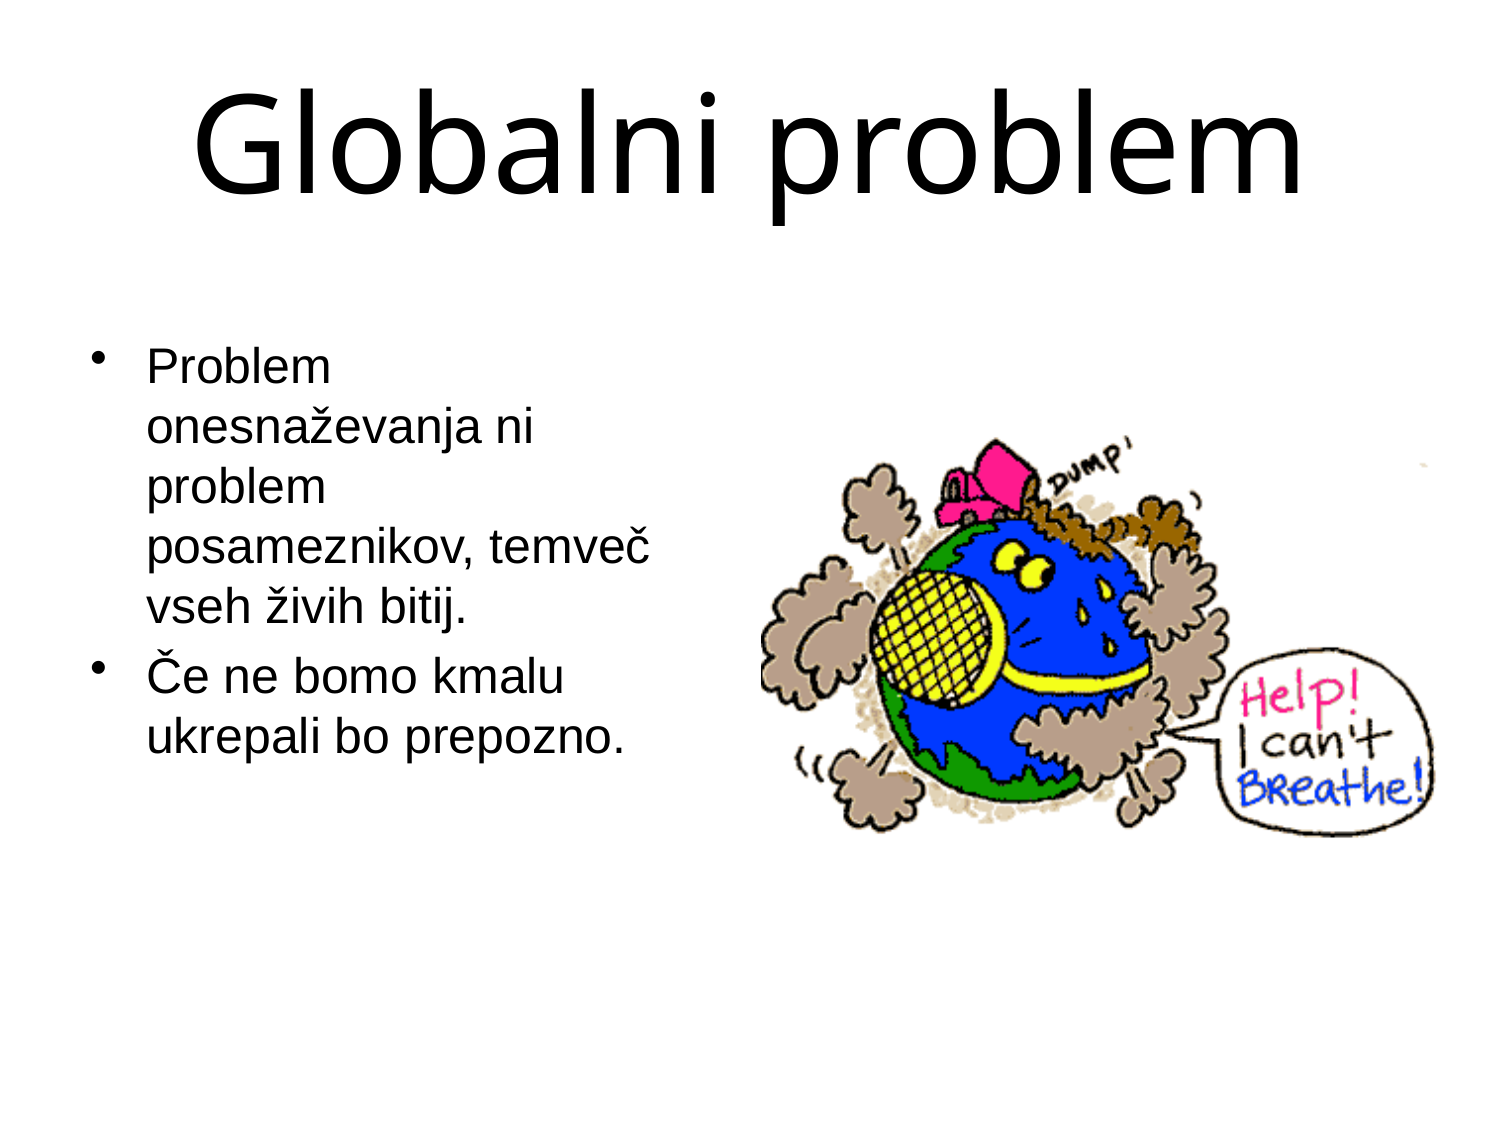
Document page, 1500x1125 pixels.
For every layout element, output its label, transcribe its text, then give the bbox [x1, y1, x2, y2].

list Problem onesnaževanja ni problem posameznikov, temveč vseh živih bitij. Če ne bomo kmalu ukrepali bo prepozno. [75, 326, 668, 1005]
picture [761, 432, 1438, 840]
title Globalni problem [75, 45, 1425, 233]
